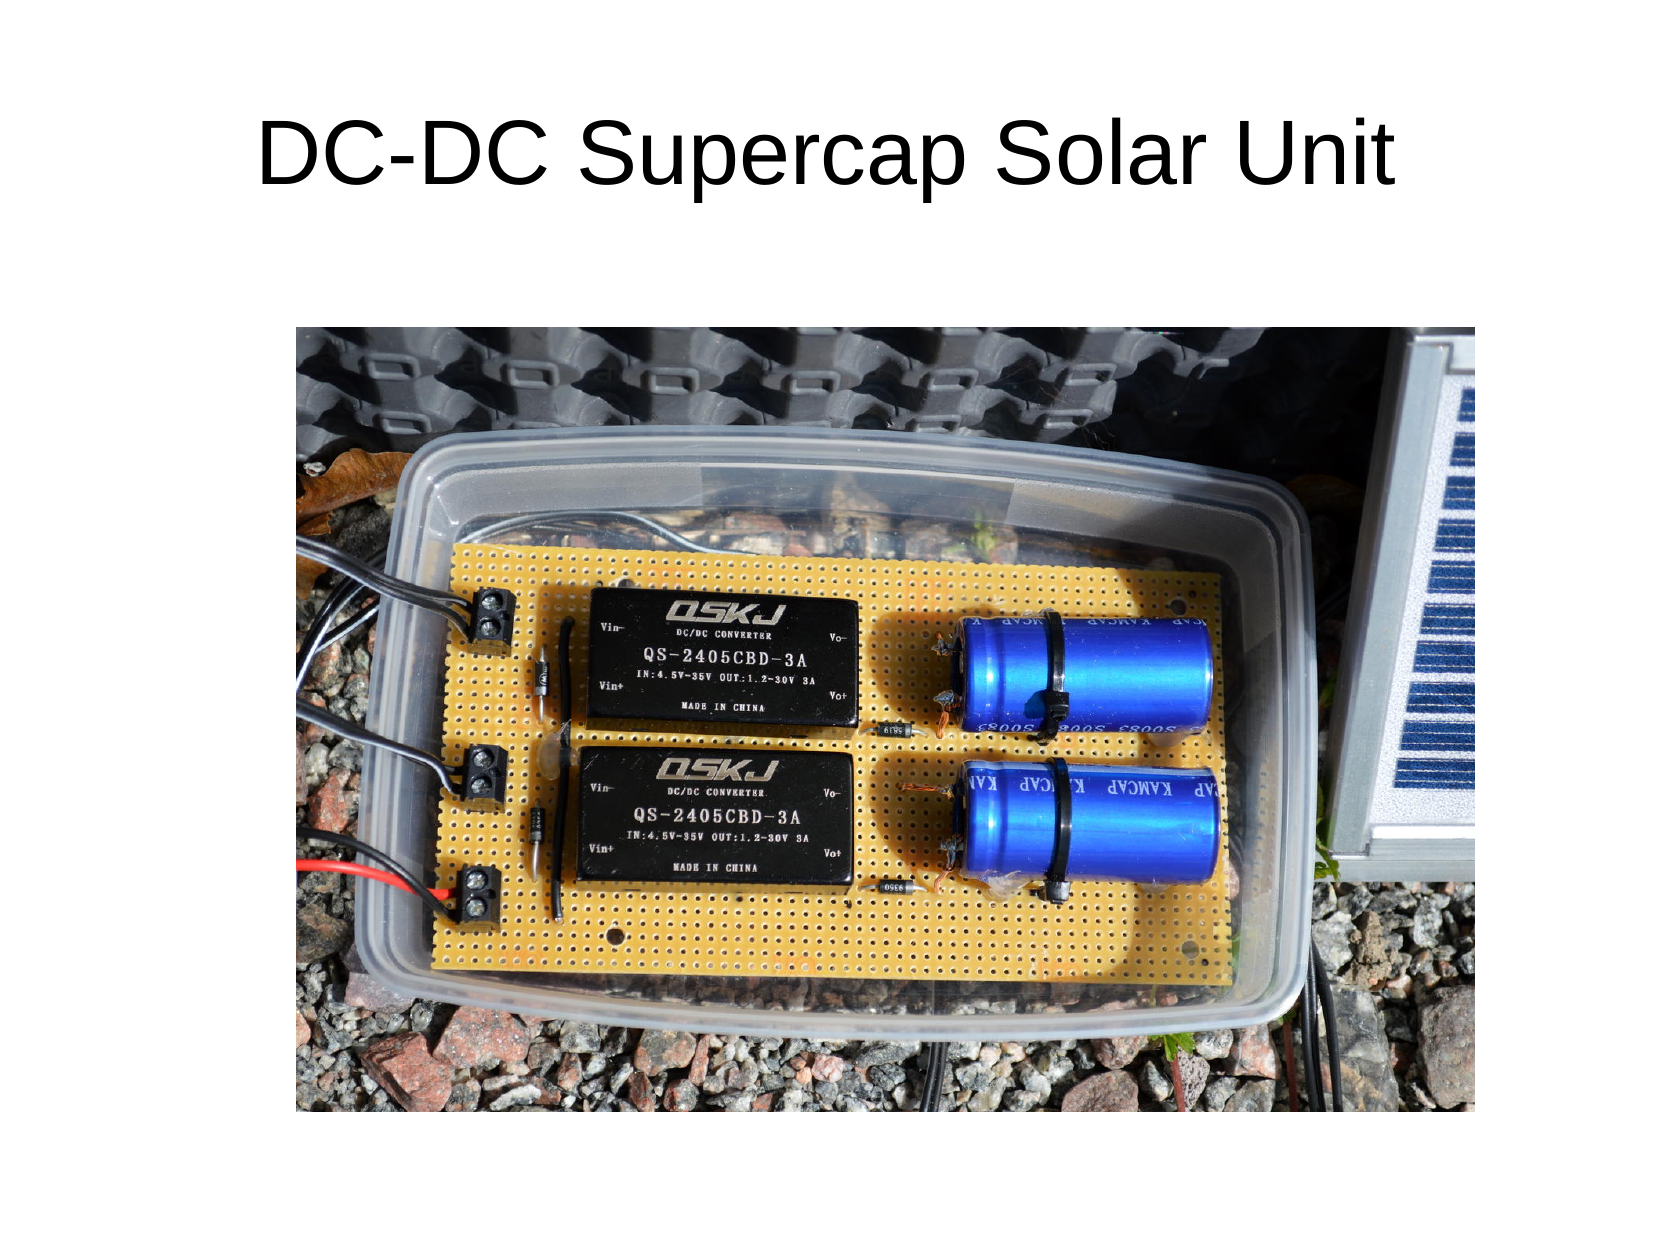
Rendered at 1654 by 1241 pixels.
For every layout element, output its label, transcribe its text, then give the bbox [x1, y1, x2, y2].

picture [296, 327, 1475, 1112]
title DC-DC Supercap Solar Unit [82, 49, 1571, 257]
